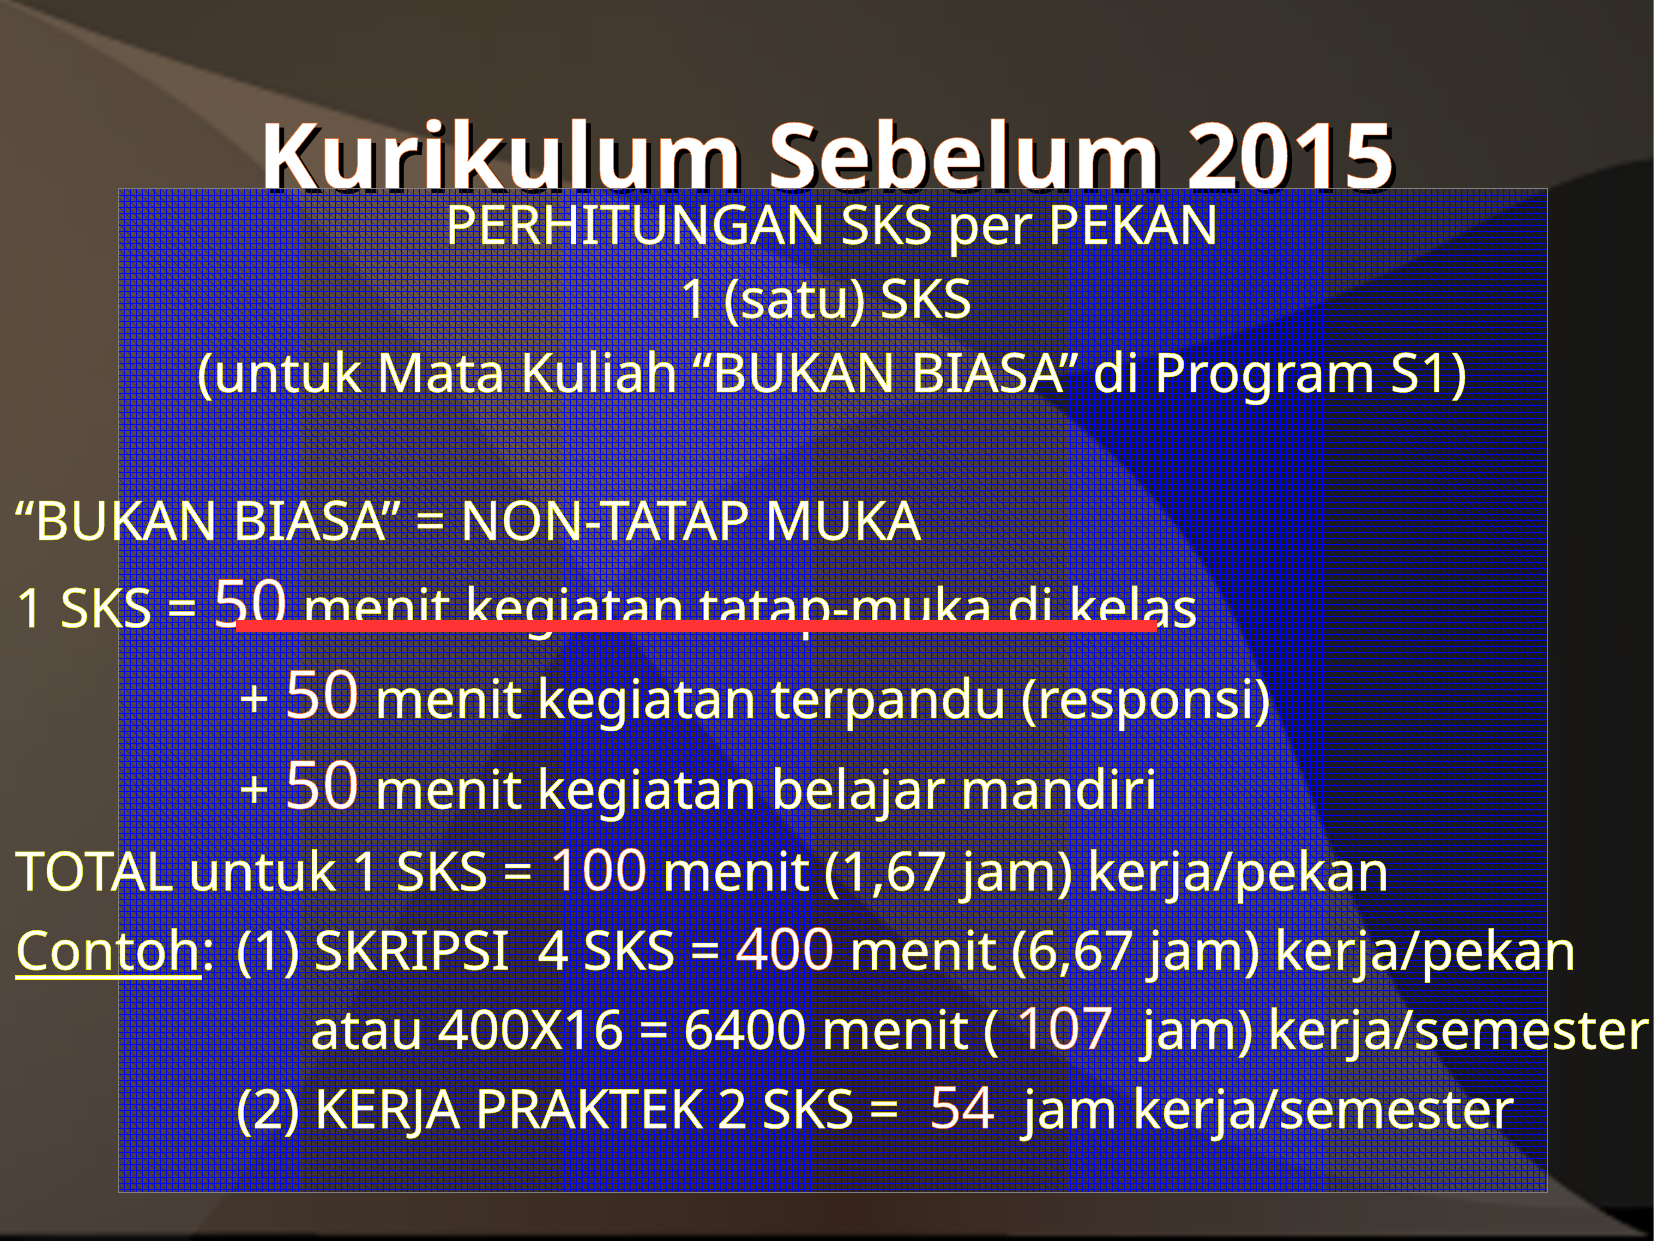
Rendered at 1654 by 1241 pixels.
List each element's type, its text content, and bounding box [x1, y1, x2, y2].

text_box PERHITUNGAN SKS per PEKAN 1 (satu) SKS (untuk Mata Kuliah “BUKAN BIASA” di Program S1) “BUKAN BIASA” = NON-TATAP MUKA 1 SKS = 50 menit kegiatan tatap-muka di kelas + 50 menit kegiatan terpandu (responsi) + 50 menit kegiatan belajar mandiri TOTAL untuk 1 SKS = 100 menit (1,67 jam) kerja/pekan Contoh: (1) SKRIPSI 4 SKS = 400 menit (6,67 jam) kerja/pekan atau 400X16 = 6400 menit ( 107 jam) kerja/semester (2) KERJA PRAKTEK 2 SKS = 54 jam kerja/semester [118, 188, 1548, 1193]
picture [0, 0, 1654, 1241]
title Kurikulum Sebelum 2015 [82, 49, 1571, 257]
